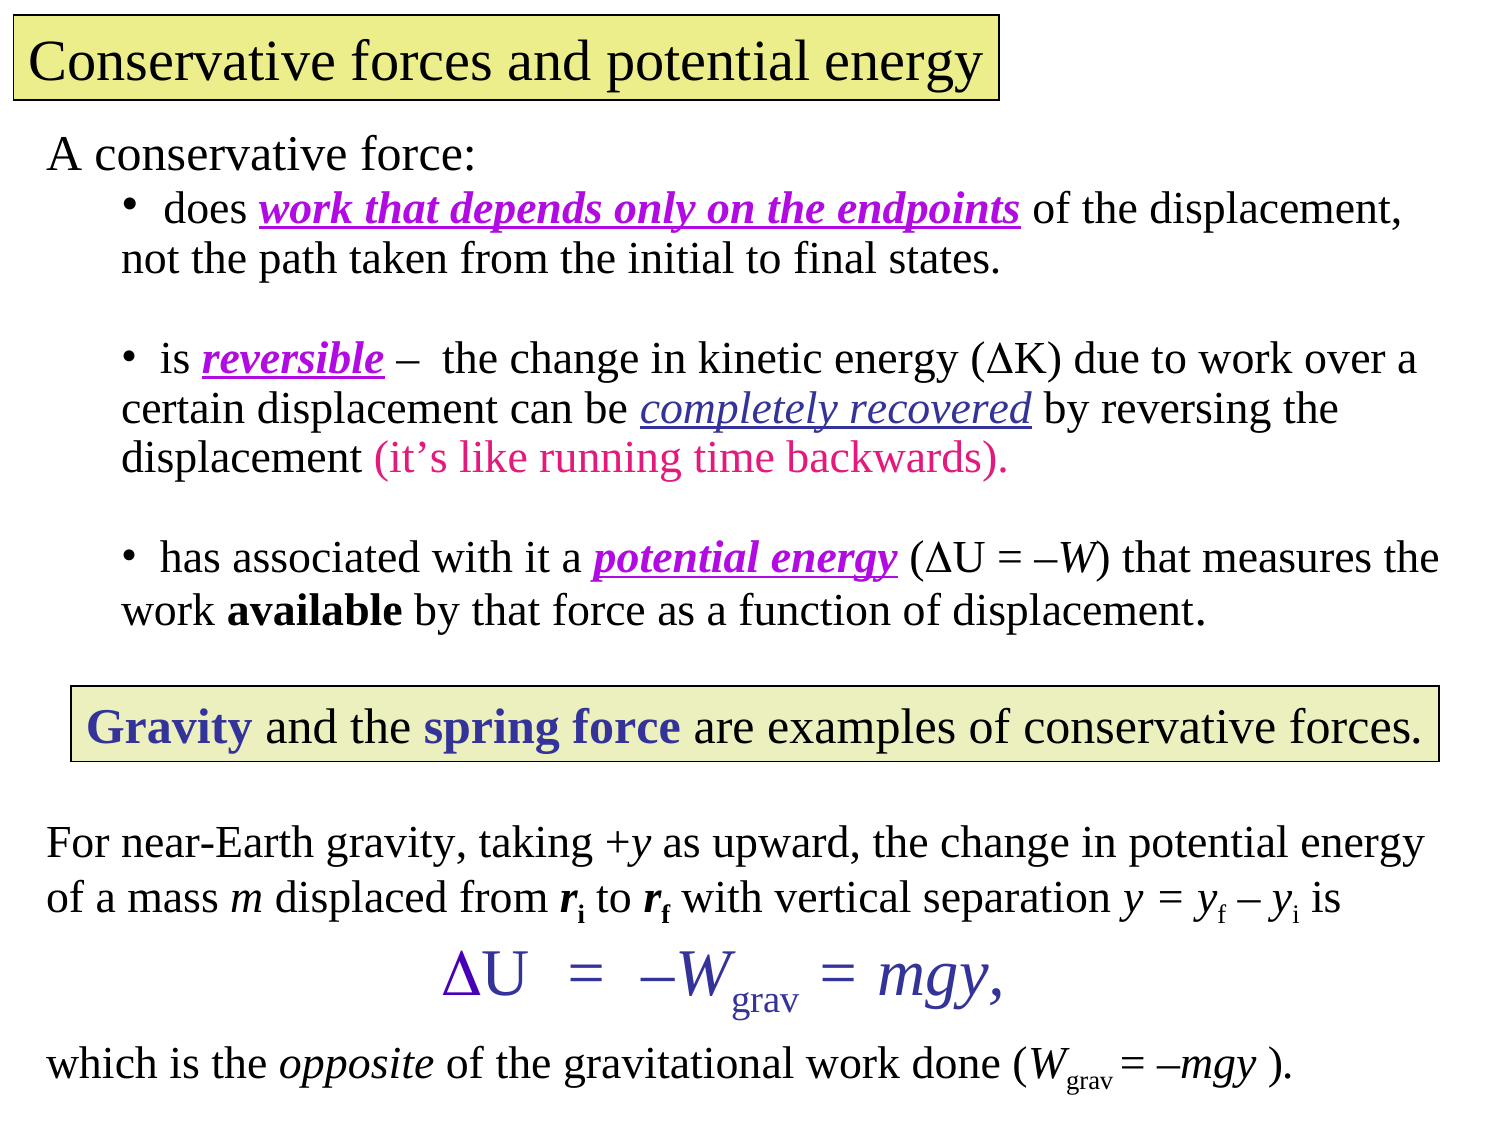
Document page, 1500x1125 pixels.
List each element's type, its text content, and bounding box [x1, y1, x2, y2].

text_box Gravity and the spring force are examples of conservative forces. [71, 685, 1439, 762]
text_box A conservative force: does work that depends only on the endpoints of the displacement, not the path taken from the initial to final states. is reversible – the change in kinetic energy (ΔK) due to work over a certain displacement can be completely recovered by reversing the displacement (it’s like running time backwards). has associated with it a potential energy (ΔU = –W) that measures the work available by that force as a function of displacement. For near-Earth gravity, taking +y as upward, the change in potential energy of a mass m displaced from ri to rf with vertical separation y = yf – yi is ΔU = –Wgrav = mgy, which is the opposite of the gravitational work done (Wgrav = –mgy ). [31, 112, 1469, 1104]
text_box Conservative forces and potential energy [13, 14, 999, 101]
